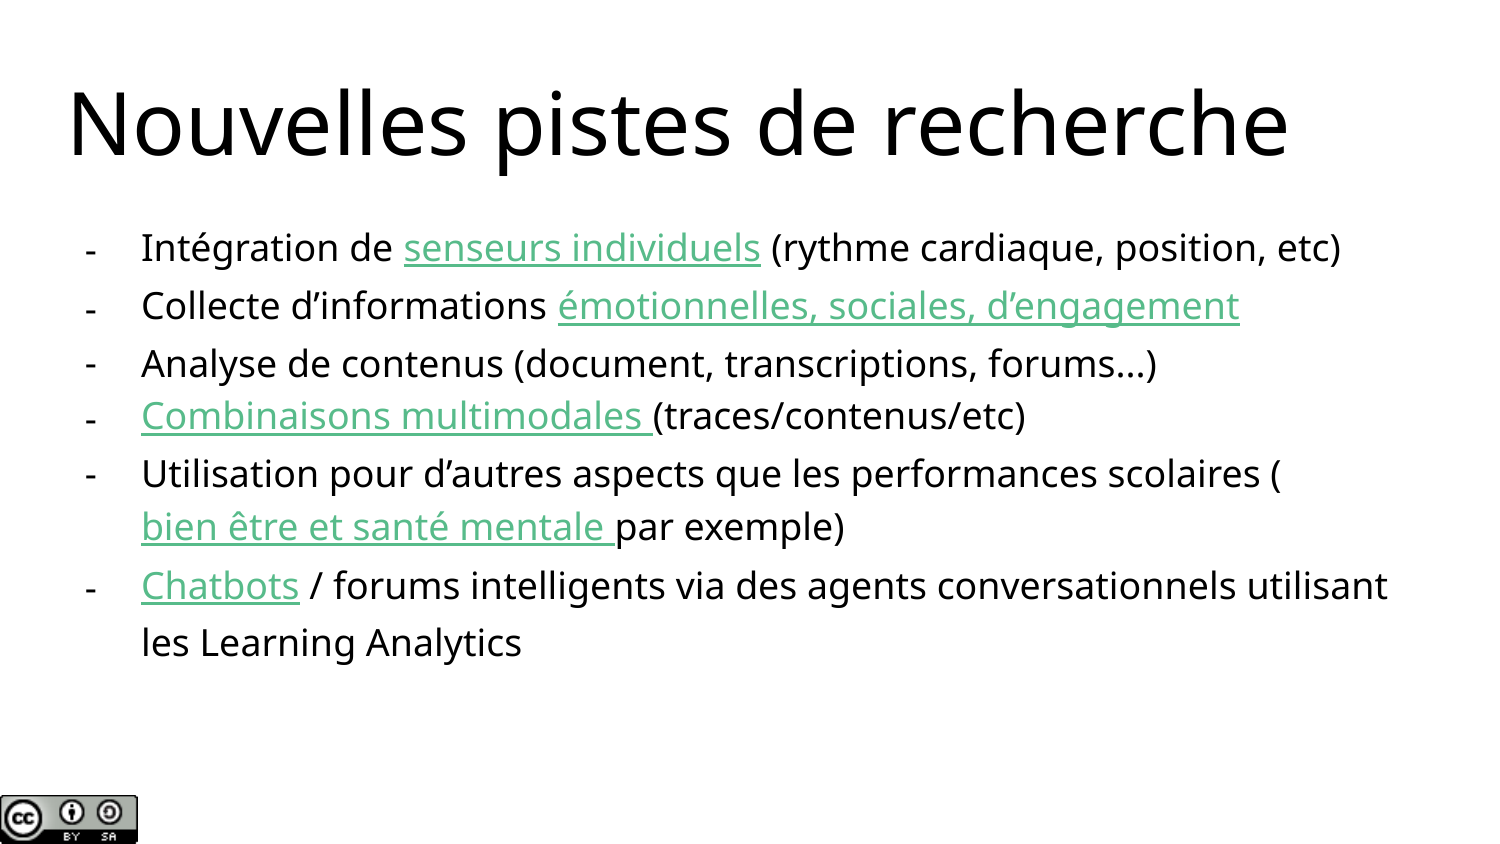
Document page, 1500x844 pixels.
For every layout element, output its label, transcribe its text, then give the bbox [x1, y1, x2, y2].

picture [0, 795, 138, 844]
title Nouvelles pistes de recherche [51, 51, 1449, 189]
list Intégration de senseurs individuels (rythme cardiaque, position, etc) Collecte d’informations émotionnelles, sociales, d’engagement Analyse de contenus (document, transcriptions, forums...) Combinaisons multimodales (traces/contenus/etc) Utilisation pour d’autres aspects que les performances scolaires (bien être et santé mentale par exemple) Chatbots / forums intelligents via des agents conversationnels utilisant les Learning Analytics [51, 200, 1449, 752]
